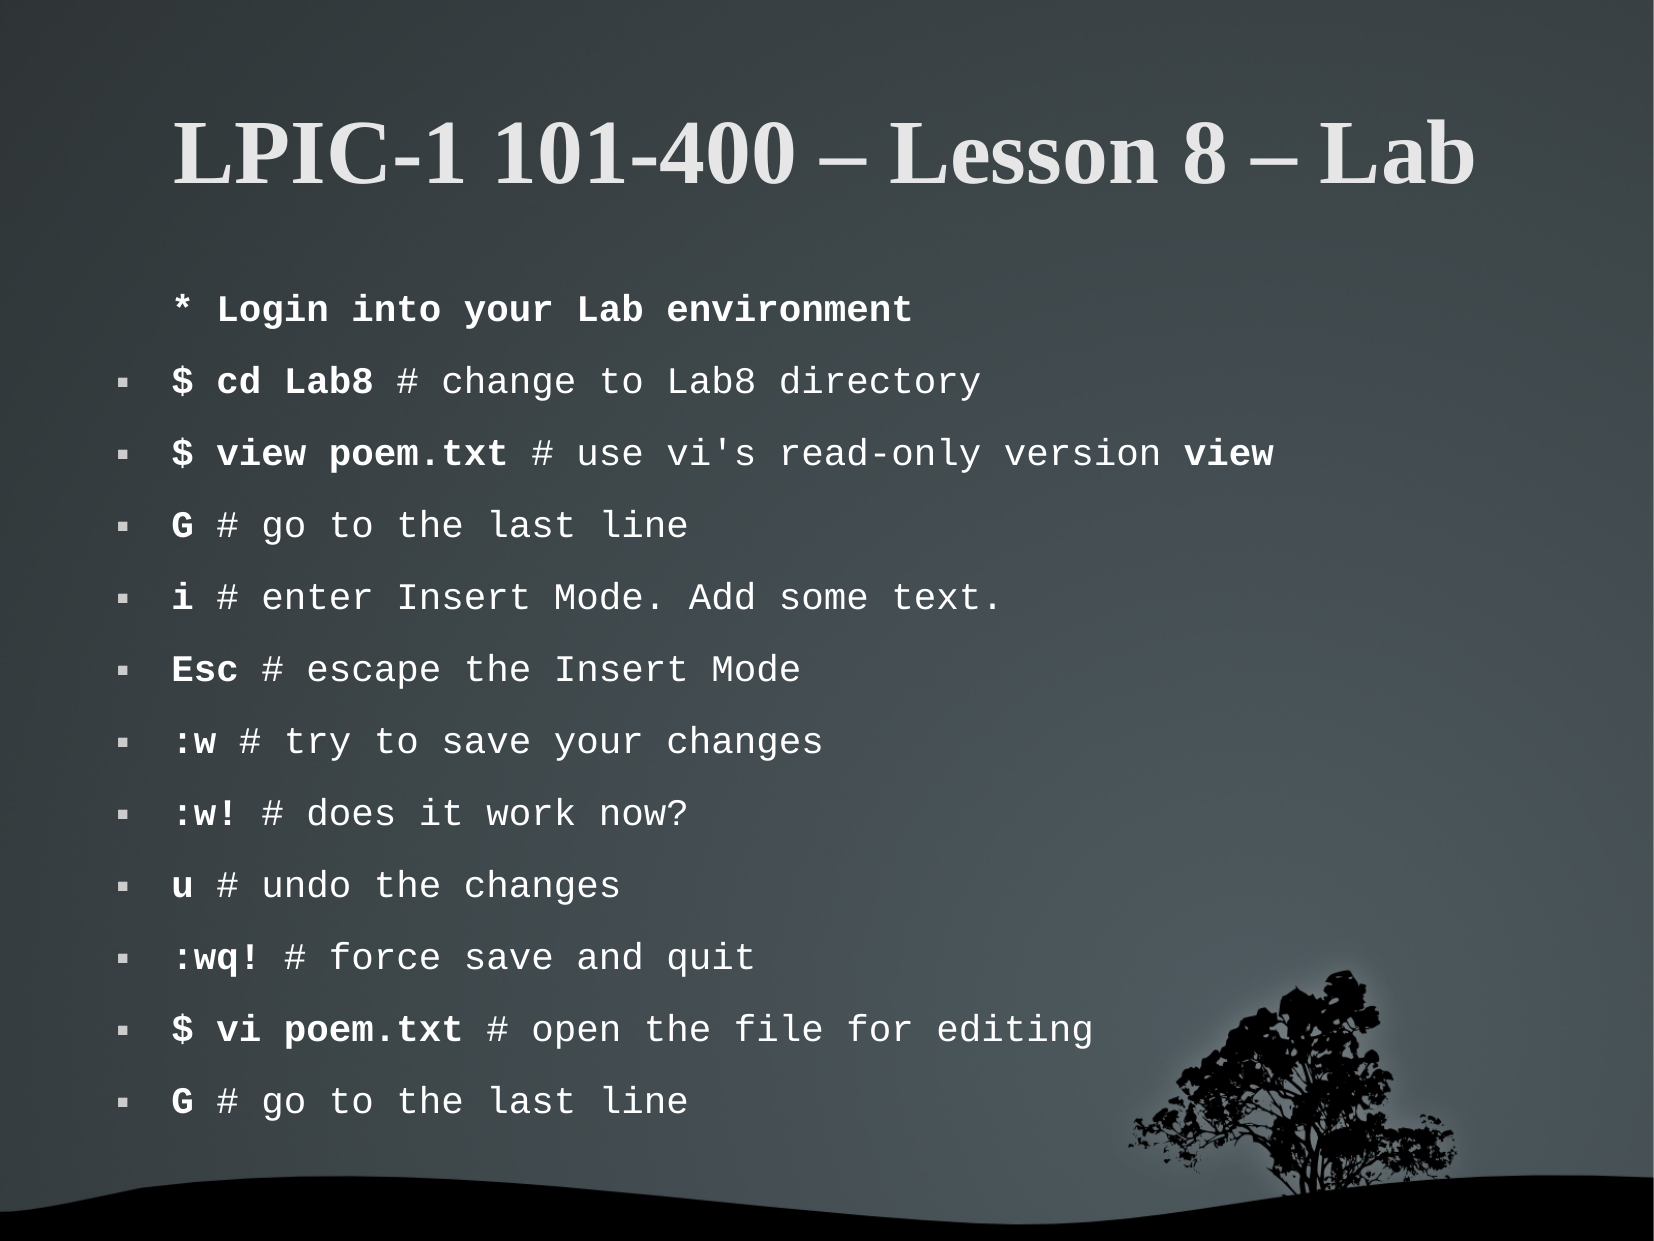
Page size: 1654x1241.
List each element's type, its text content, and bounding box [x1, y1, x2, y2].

picture [0, 0, 1654, 1241]
list * Login into your Lab environment $ cd Lab8 # change to Lab8 directory $ view poem.txt # use vi's read-only version view G # go to the last line i # enter Insert Mode. Add some text. Esc # escape the Insert Mode :w # try to save your changes :w! # does it work now? u # undo the changes :wq! # force save and quit $ vi poem.txt # open the file for editing G # go to the last line [82, 290, 1571, 1109]
title LPIC-1 101-400 – Lesson 8 – Lab [82, 49, 1571, 257]
